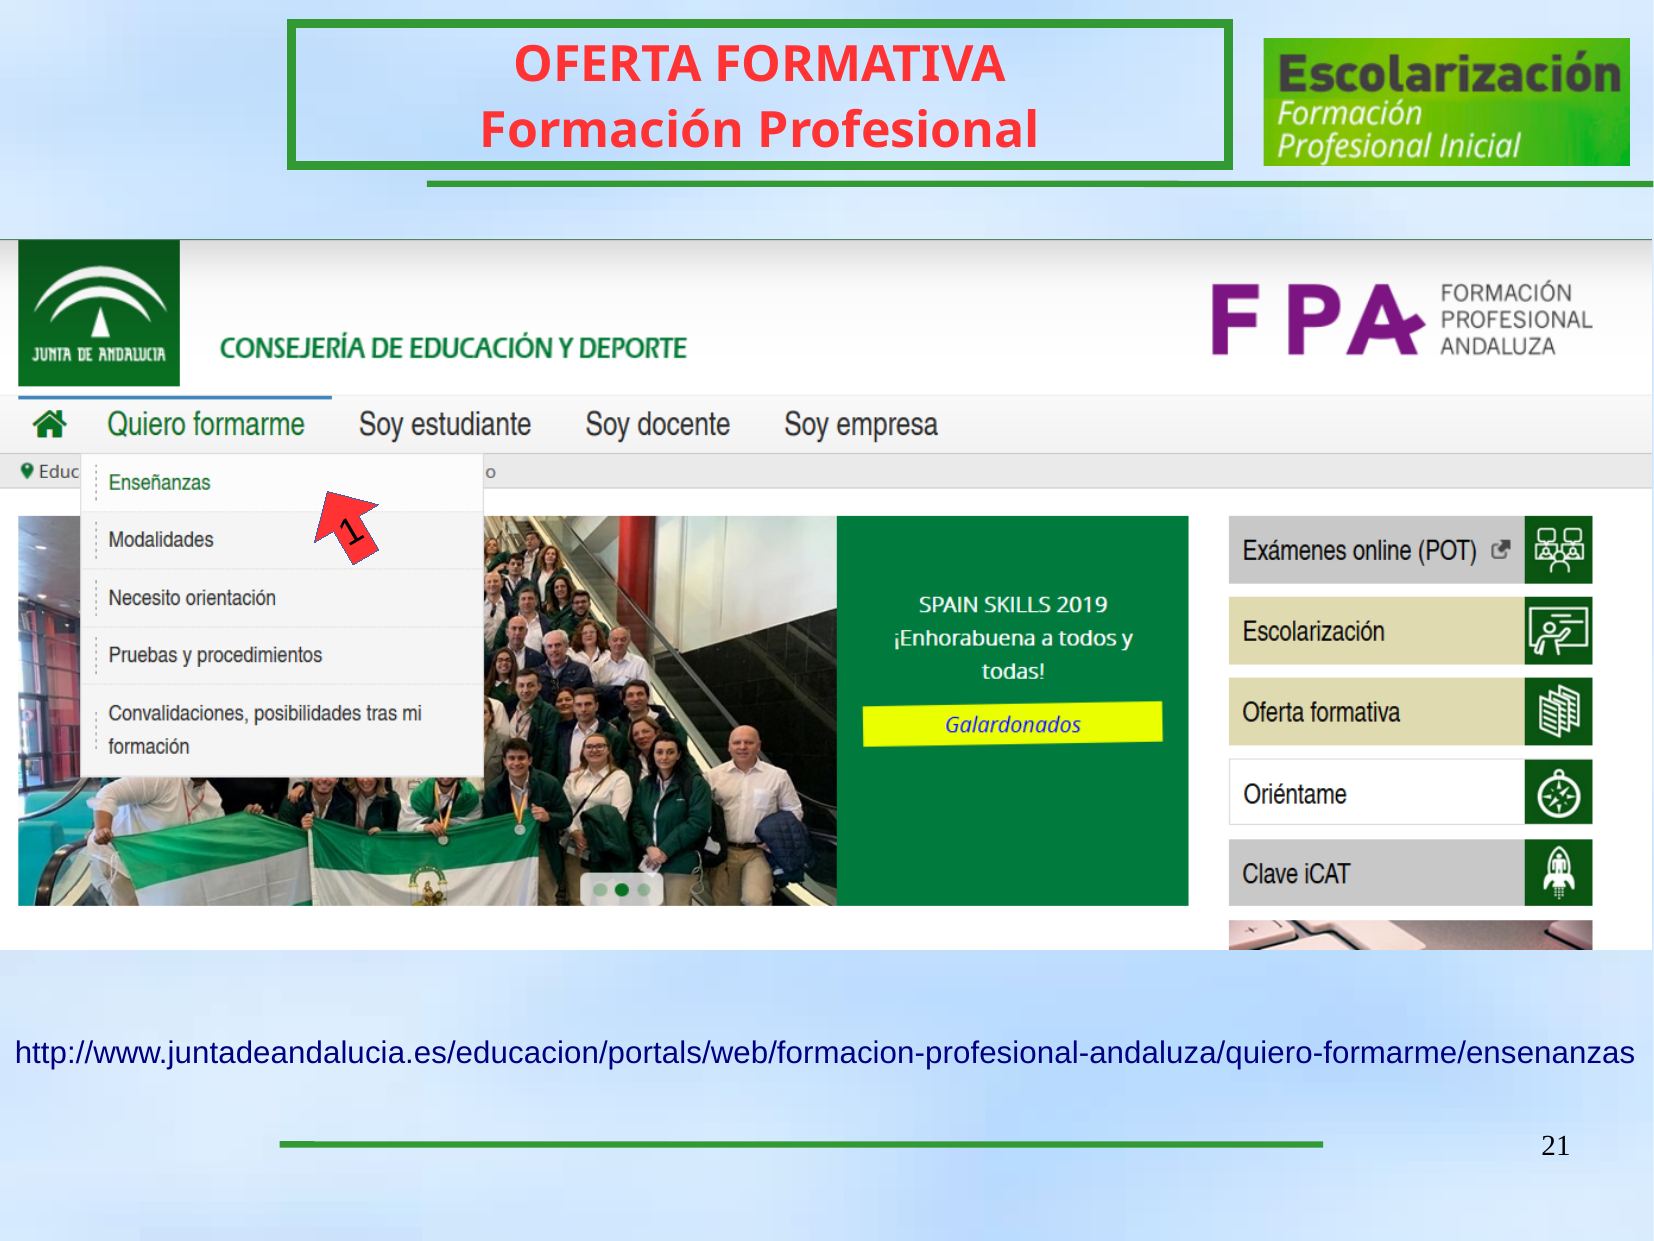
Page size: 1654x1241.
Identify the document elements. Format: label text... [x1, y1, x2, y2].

picture [0, 0, 1654, 1027]
picture [0, 1099, 1654, 1241]
text_box http://www.juntadeandalucia.es/educacion/portals/web/formacion-profesional-andaluza/quiero-formarme/ensenanzas [0, 1027, 1654, 1099]
text_box 1 [314, 491, 379, 565]
text_box OFERTA FORMATIVA Formación Profesional [291, 23, 1229, 166]
